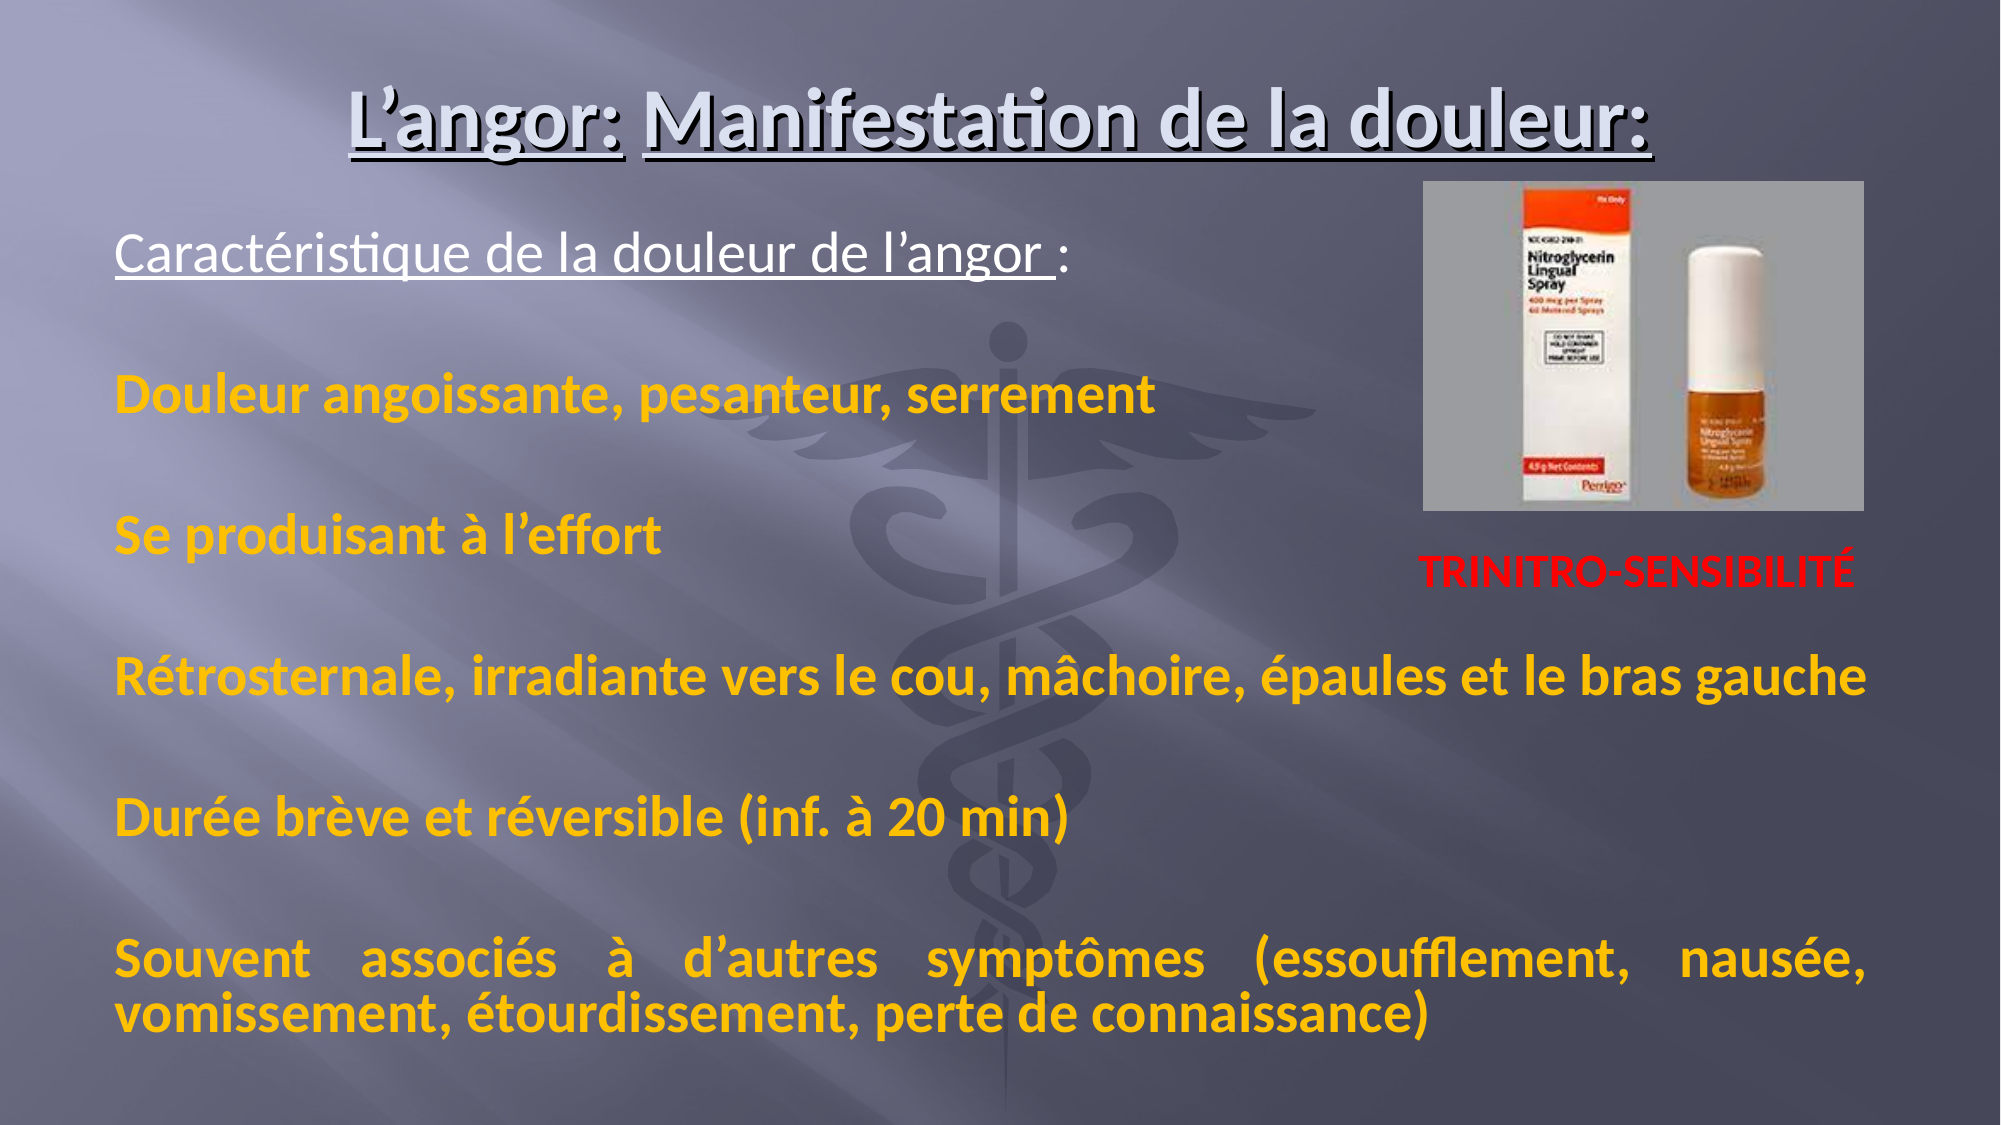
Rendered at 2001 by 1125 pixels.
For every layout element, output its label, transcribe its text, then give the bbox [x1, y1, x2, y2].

title L’angor: Manifestation de la douleur: [99, 45, 1900, 182]
list Caractéristique de la douleur de l’angor : Douleur angoissante, pesanteur, serrement Se produisant à l’effort Rétrosternale, irradiante vers le cou, mâchoire, épaules et le bras gauche Durée brève et réversible (inf. à 20 min) Souvent associés à d’autres symptômes (essoufflement, nausée, vomissement, étourdissement, perte de connaissance) [99, 220, 1900, 1063]
picture [1423, 181, 1864, 511]
text_box TRINITRO-SENSIBILITÉ [1403, 532, 1887, 606]
